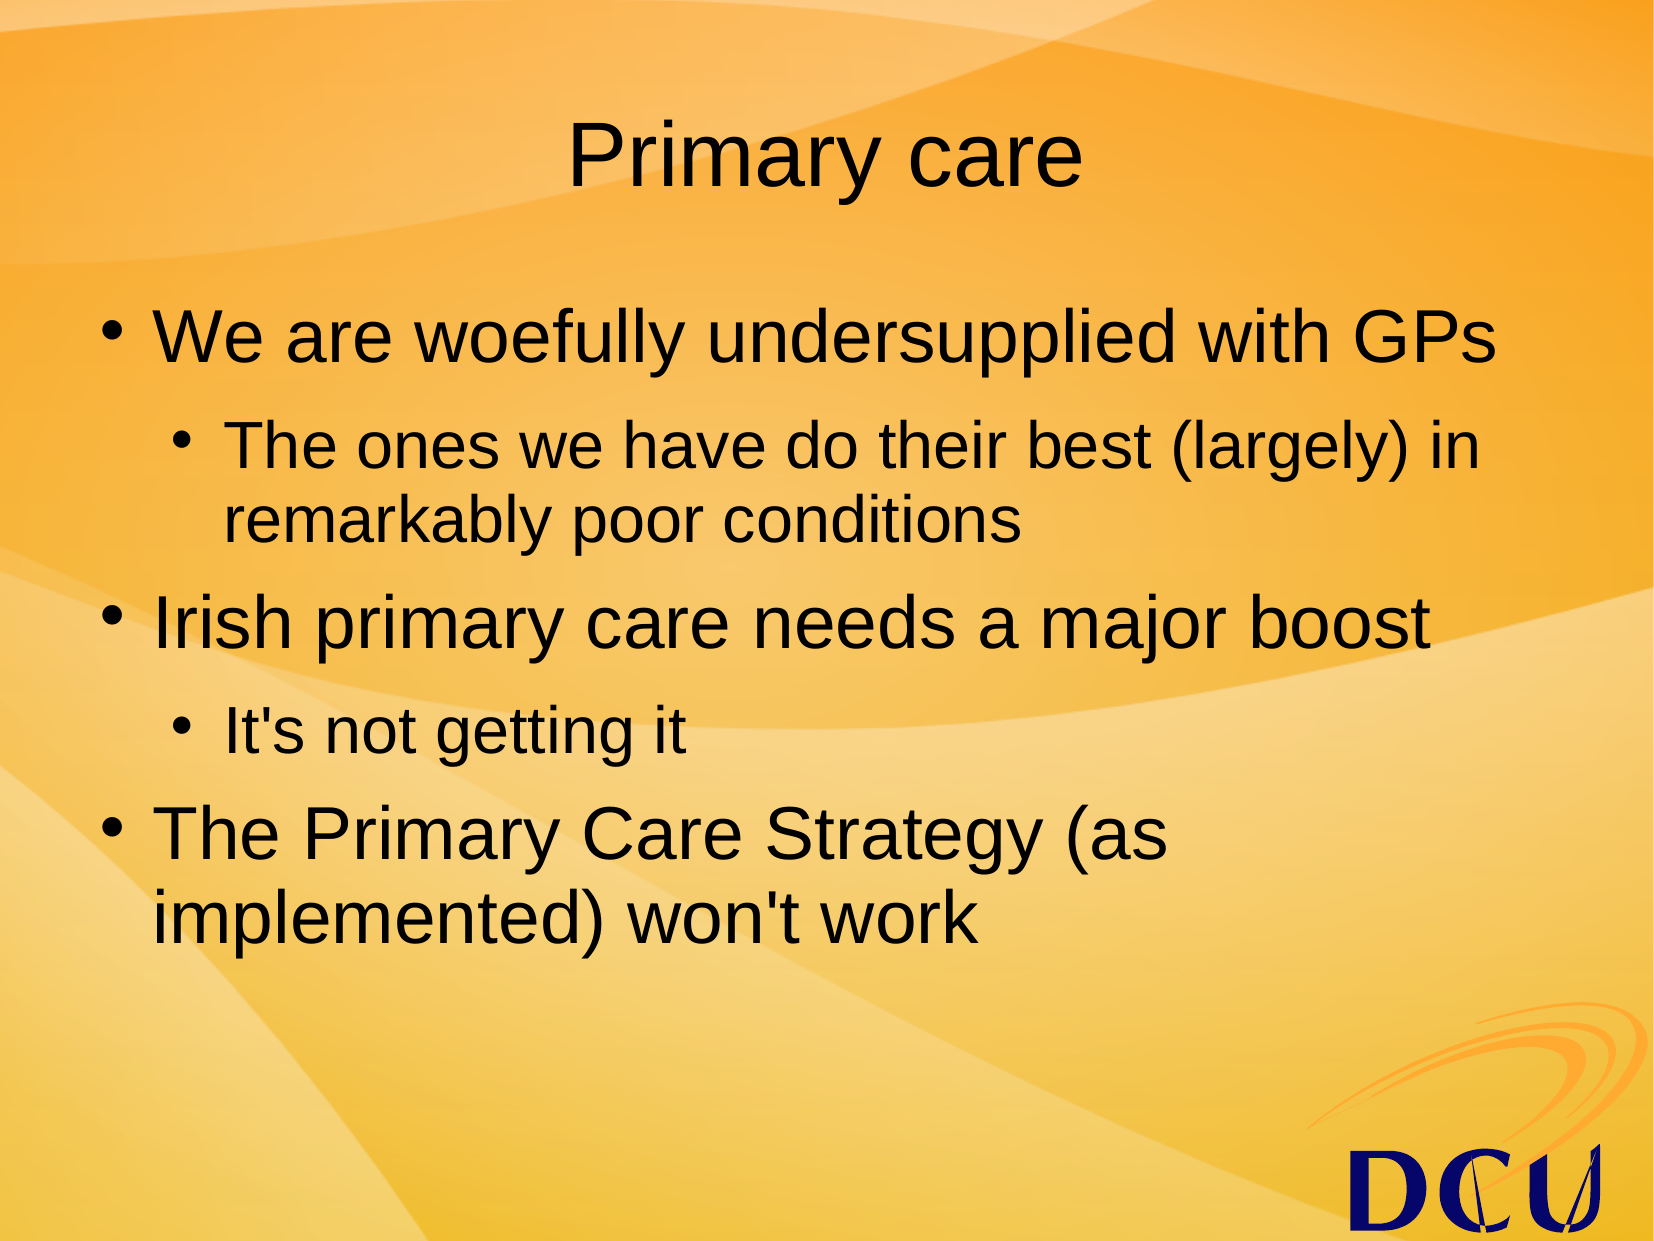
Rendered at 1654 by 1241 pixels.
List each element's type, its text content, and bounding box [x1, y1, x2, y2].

list We are woefully undersupplied with GPs The ones we have do their best (largely) in remarkably poor conditions Irish primary care needs a major boost It's not getting it The Primary Care Strategy (as implemented) won't work [82, 290, 1571, 1094]
title Primary care [82, 49, 1571, 257]
picture [0, 0, 1654, 1241]
